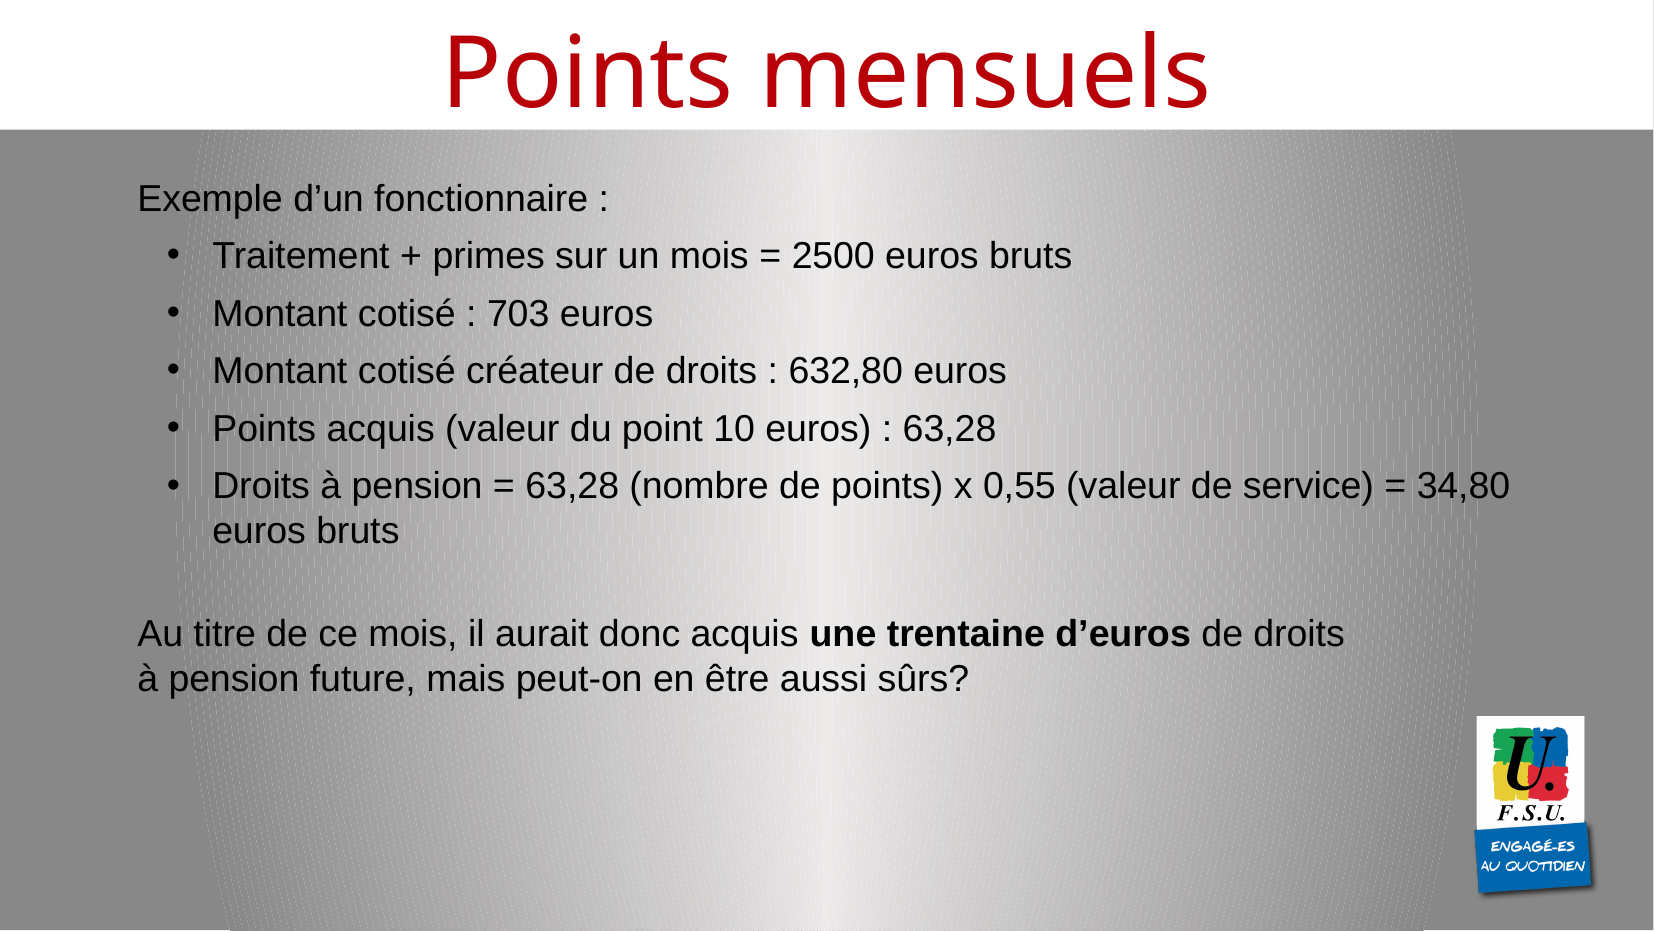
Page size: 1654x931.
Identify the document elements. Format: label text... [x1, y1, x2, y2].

picture [1465, 708, 1606, 914]
text_box Exemple d’un fonctionnaire : Traitement + primes sur un mois = 2500 euros bruts Montant cotisé : 703 euros Montant cotisé créateur de droits : 632,80 euros Points acquis (valeur du point 10 euros) : 63,28 Droits à pension = 63,28 (nombre de points) x 0,55 (valeur de service) = 34,80 euros bruts Au titre de ce mois, il aurait donc acquis une trentaine d’euros de droits à pension future, mais peut-on en être aussi sûrs? [122, 166, 1590, 707]
text_box Points mensuels [0, 0, 1654, 130]
